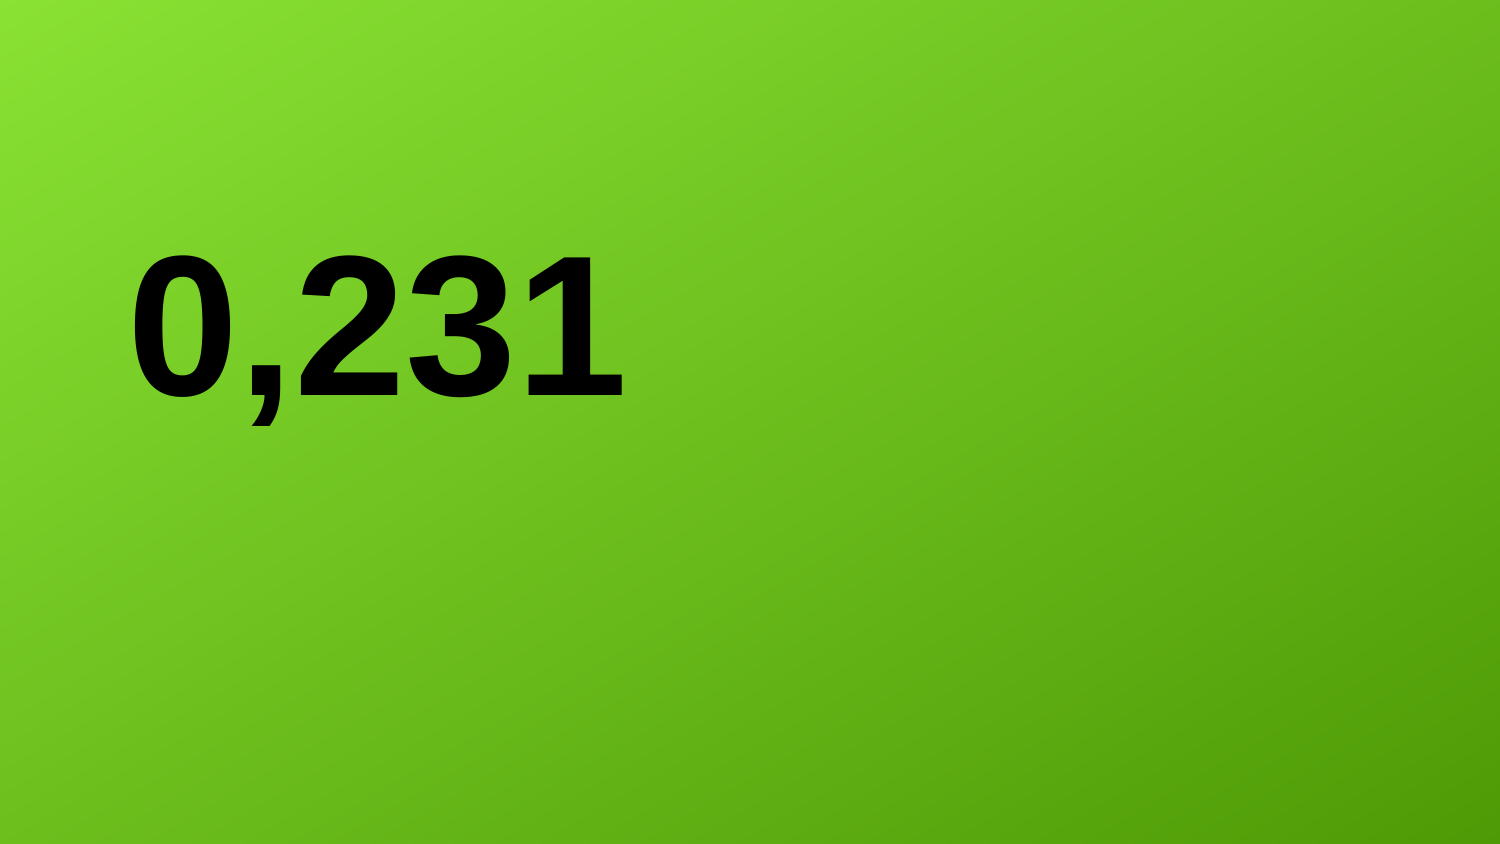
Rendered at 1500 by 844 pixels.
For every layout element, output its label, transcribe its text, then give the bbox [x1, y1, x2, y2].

title 0,231 [112, 259, 1388, 451]
